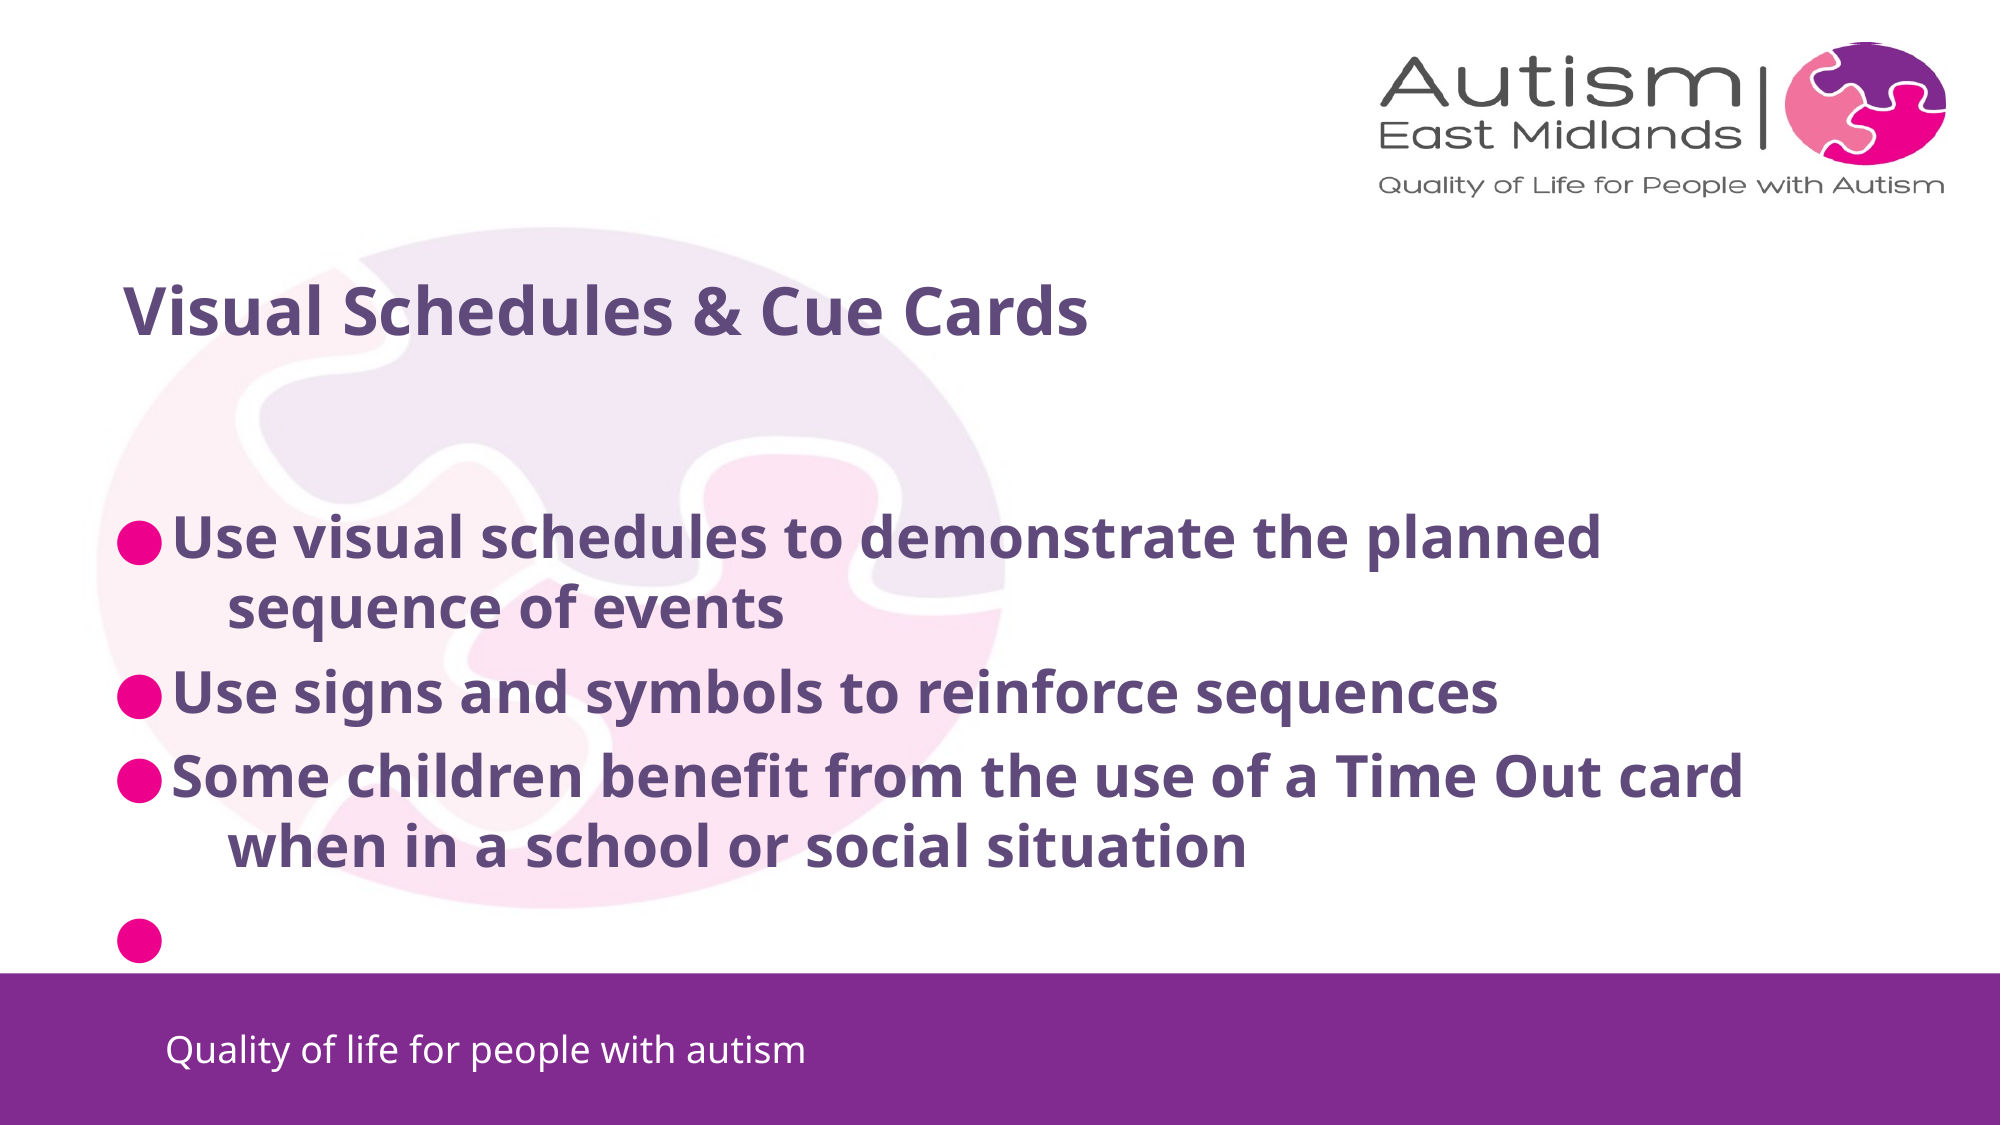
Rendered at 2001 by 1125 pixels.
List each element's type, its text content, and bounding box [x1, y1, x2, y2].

list Use visual schedules to demonstrate the planned sequence of events Use signs and symbols to reinforce sequences Some children benefit from the use of a Time Out card when in a school or social situation [99, 408, 1900, 941]
title Visual Schedules & Cue Cards [109, 215, 1910, 403]
